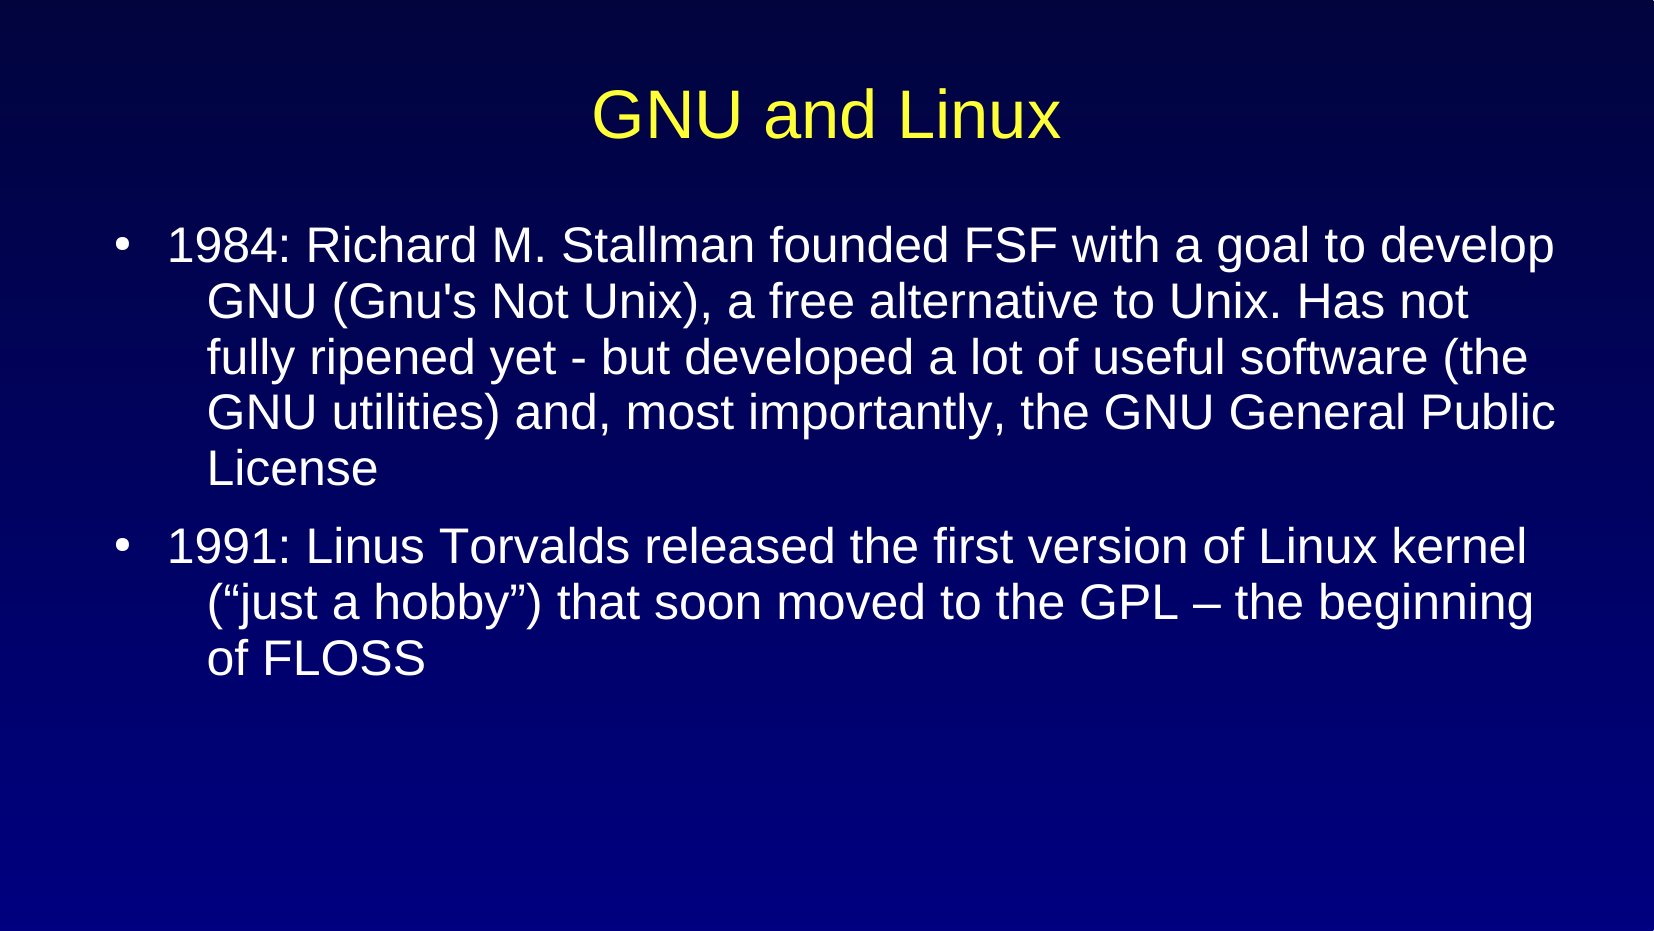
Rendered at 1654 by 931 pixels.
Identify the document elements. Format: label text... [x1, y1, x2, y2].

title GNU and Linux [82, 37, 1571, 193]
list 1984: Richard M. Stallman founded FSF with a goal to develop GNU (Gnu's Not Unix), a free alternative to Unix. Has not fully ripened yet - but developed a lot of useful software (the GNU utilities) and, most importantly, the GNU General Public License 1991: Linus Torvalds released the first version of Linux kernel (“just a hobby”) that soon moved to the GPL – the beginning of FLOSS [82, 217, 1571, 758]
